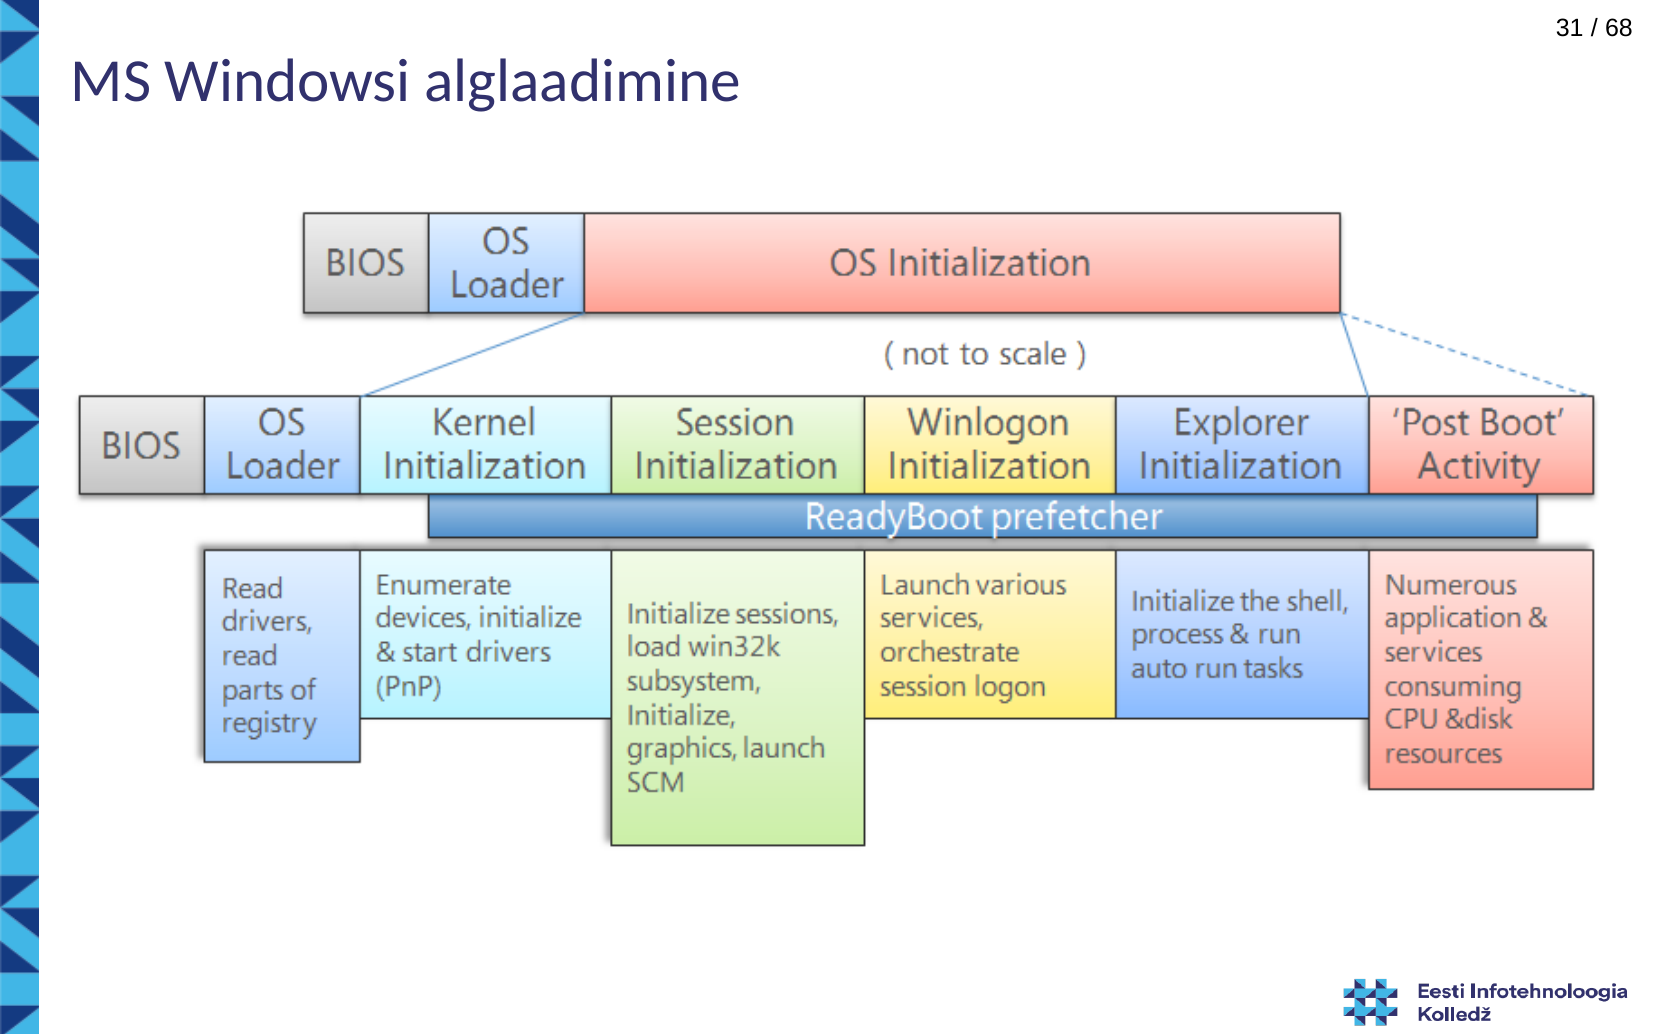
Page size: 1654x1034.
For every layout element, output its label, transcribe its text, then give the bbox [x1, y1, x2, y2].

title MS Windowsi alglaadimine [70, 41, 1630, 130]
picture [43, 200, 1647, 863]
